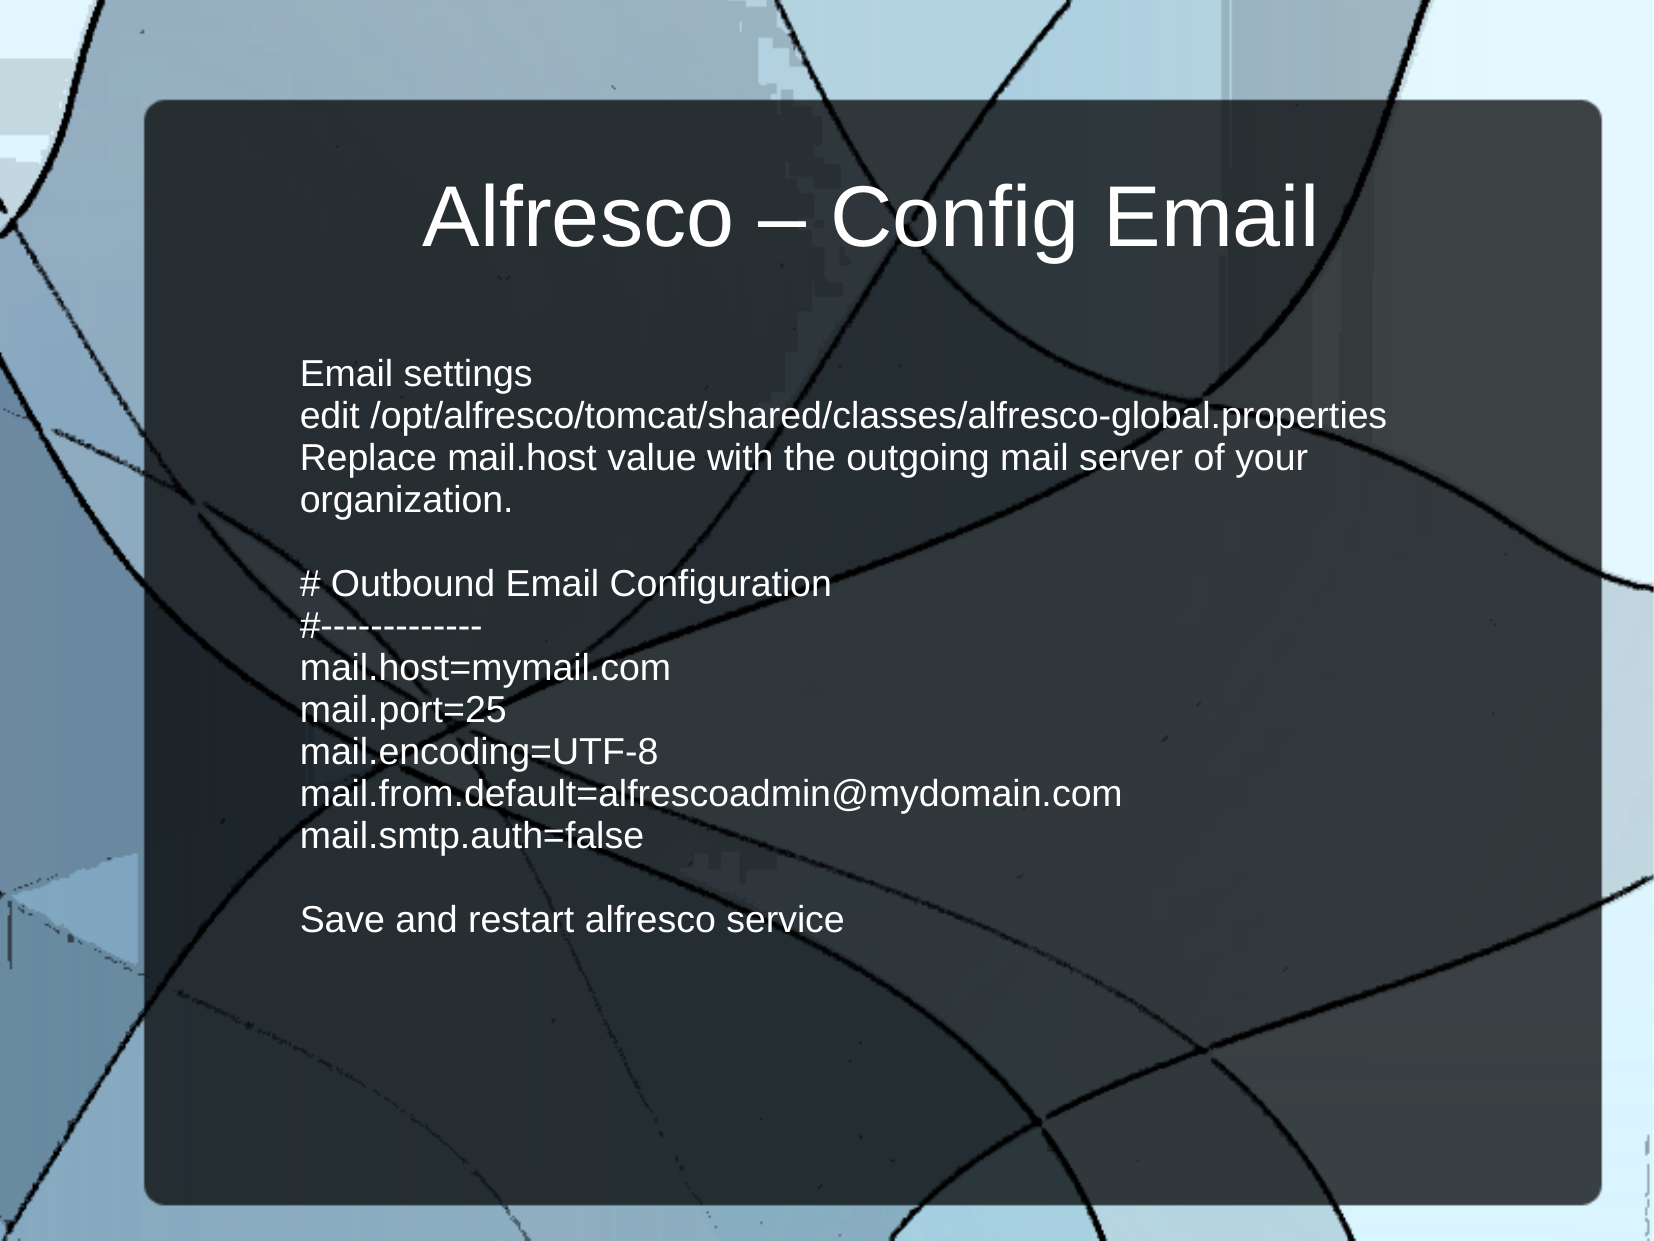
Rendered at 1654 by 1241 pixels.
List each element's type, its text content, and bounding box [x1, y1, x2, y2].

picture [0, 0, 1654, 1241]
text_box Email settings edit /opt/alfresco/tomcat/shared/classes/alfresco-global.properties Replace mail.host value with the outgoing mail server of your organization. # Outbound Email Configuration #------------- mail.host=mymail.com mail.port=25 mail.encoding=UTF-8 mail.from.default=alfrescoadmin@mydomain.com mail.smtp.auth=false Save and restart alfresco service [285, 345, 1471, 949]
title Alfresco – Config Email [159, 108, 1583, 325]
